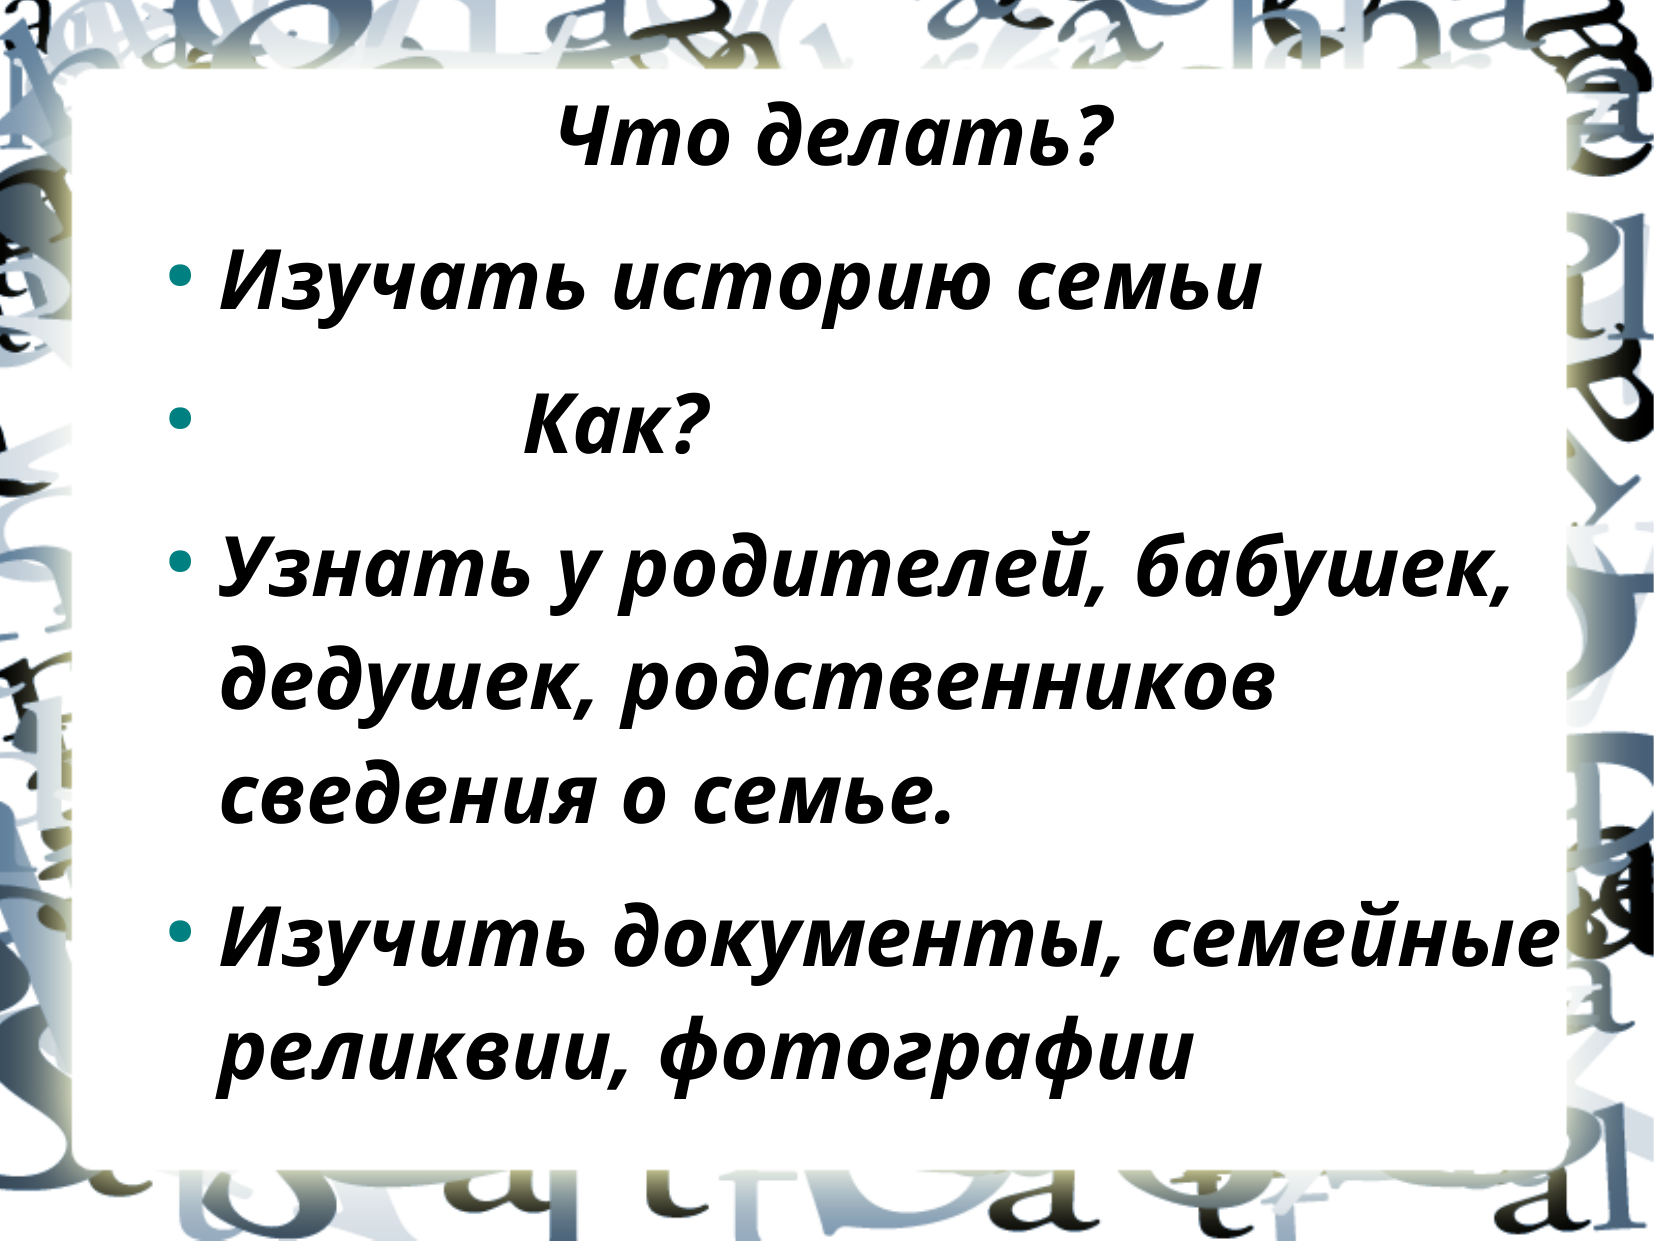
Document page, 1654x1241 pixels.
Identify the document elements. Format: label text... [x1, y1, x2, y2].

list Изучать историю семьи Как? Узнать у родителей, бабушек, дедушек, родственников сведения о семье. Изучить документы, семейные реликвии, фотографии [147, 221, 1571, 1123]
picture [0, 0, 1654, 1241]
title Что делать? [88, 29, 1577, 237]
